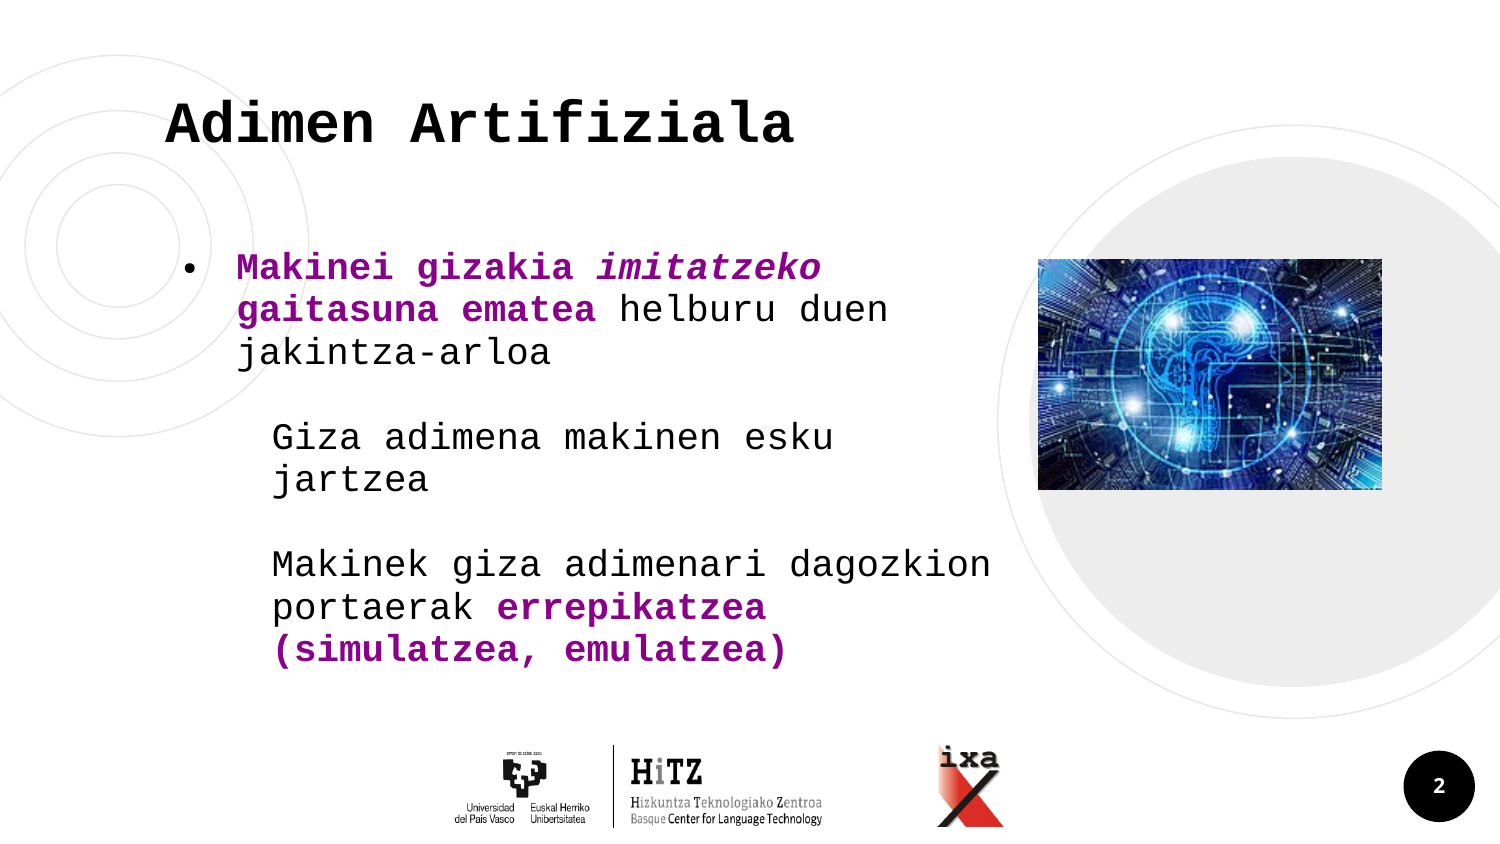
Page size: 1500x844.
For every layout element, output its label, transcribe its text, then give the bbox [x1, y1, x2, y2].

picture [450, 745, 827, 828]
picture [937, 744, 1004, 827]
list Makinei gizakia imitatzeko gaitasuna ematea helburu duen jakintza-arloa Giza adimena makinen esku jartzea Makinek giza adimenari dagozkion portaerak errepikatzea (simulatzea, emulatzea) [165, 248, 1004, 686]
title Adimen Artifiziala [165, 70, 1312, 183]
picture [1038, 259, 1382, 490]
text_box <zenbakia> [1403, 750, 1475, 823]
